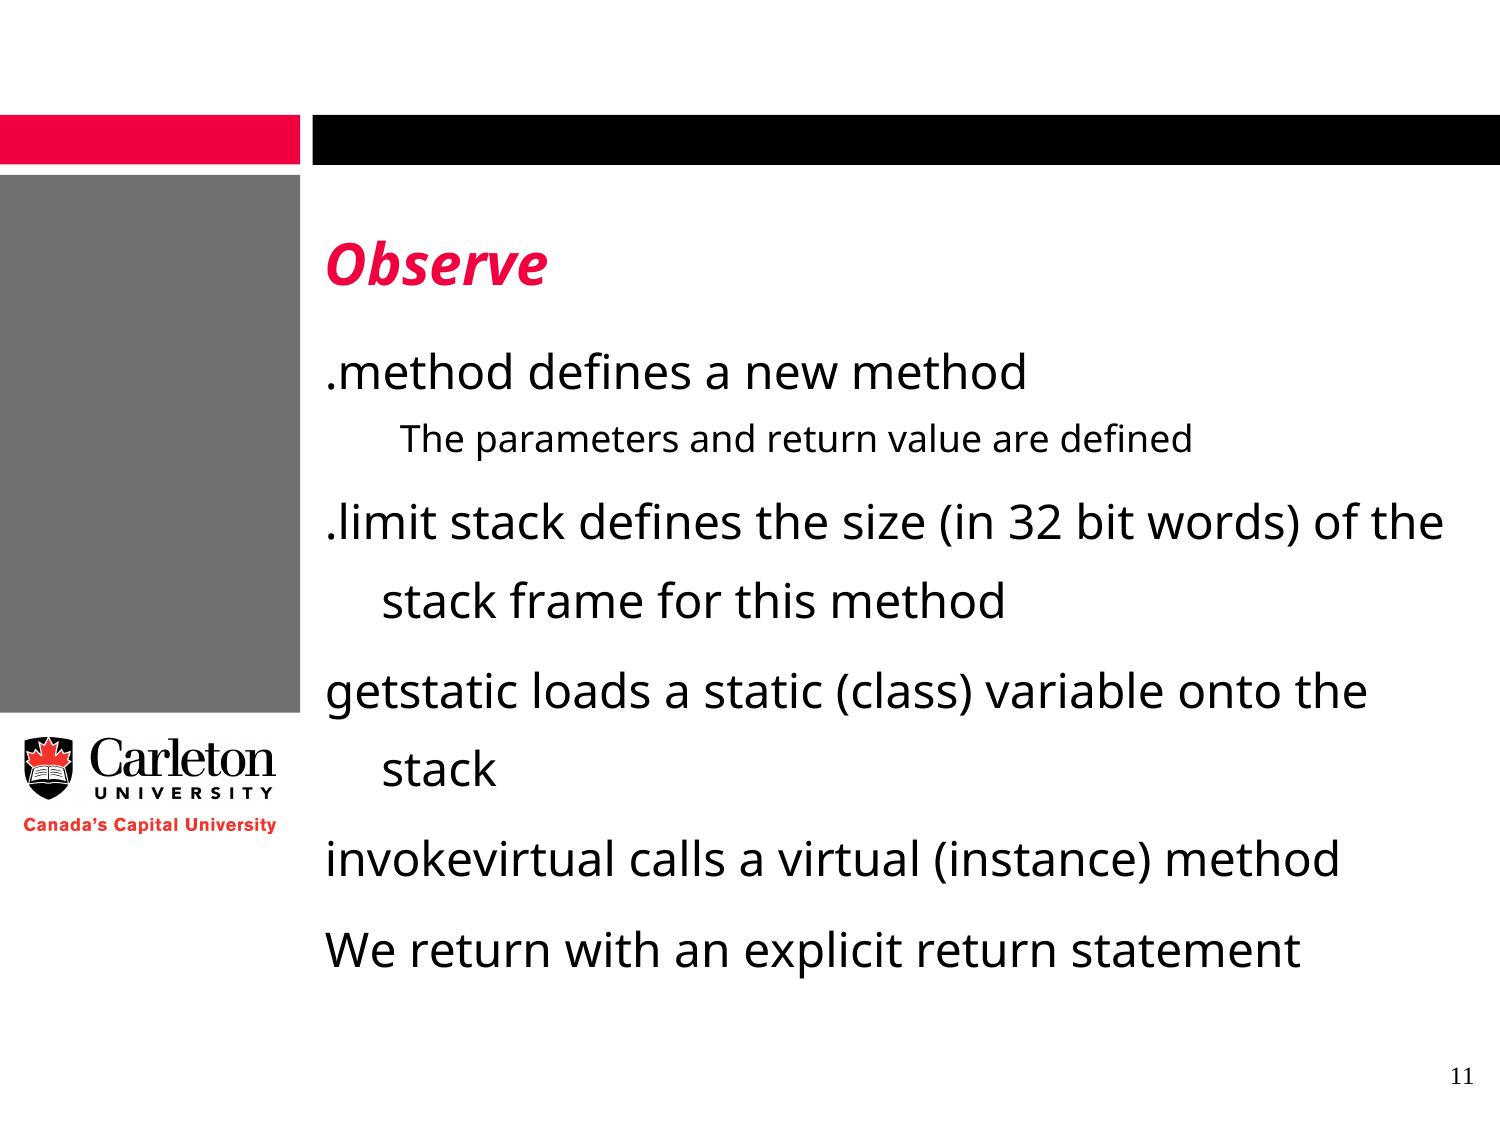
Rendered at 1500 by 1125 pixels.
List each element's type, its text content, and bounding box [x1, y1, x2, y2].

title Observe [324, 194, 1450, 324]
picture [24, 737, 276, 834]
list .method defines a new method The parameters and return value are defined .limit stack defines the size (in 32 bit words) of the stack frame for this method getstatic loads a static (class) variable onto the stack invokevirtual calls a virtual (instance) method We return with an explicit return statement [324, 324, 1450, 1036]
